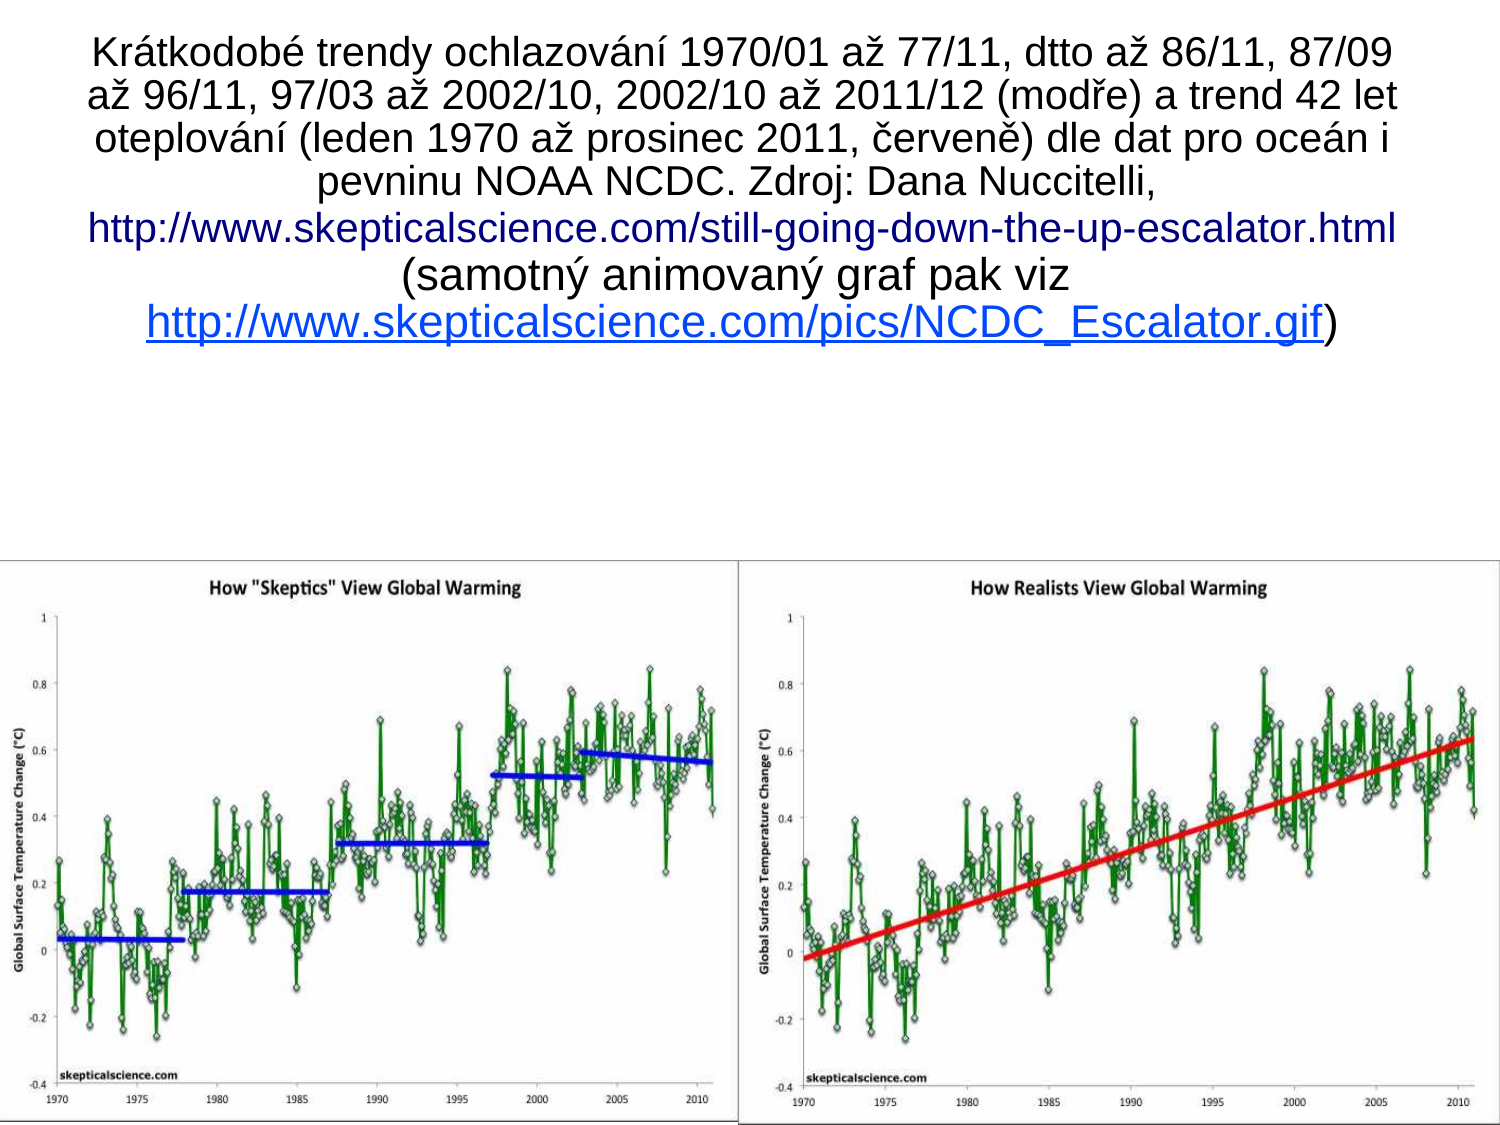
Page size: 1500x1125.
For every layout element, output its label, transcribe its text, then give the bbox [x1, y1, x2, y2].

title Krátkodobé trendy ochlazování 1970/01 až 77/11, dtto až 86/11, 87/09 až 96/11, 97/03 až 2002/10, 2002/10 až 2011/12 (modře) a trend 42 let oteplování (leden 1970 až prosinec 2011, červeně) dle dat pro oceán i pevninu NOAA NCDC. Zdroj: Dana Nuccitelli, http://www.skepticalscience.com/still-going-down-the-up-escalator.html (samotný animovaný graf pak viz http://www.skepticalscience.com/pics/NCDC_Escalator.gif) [67, 29, 1418, 350]
picture [0, 560, 1500, 1125]
